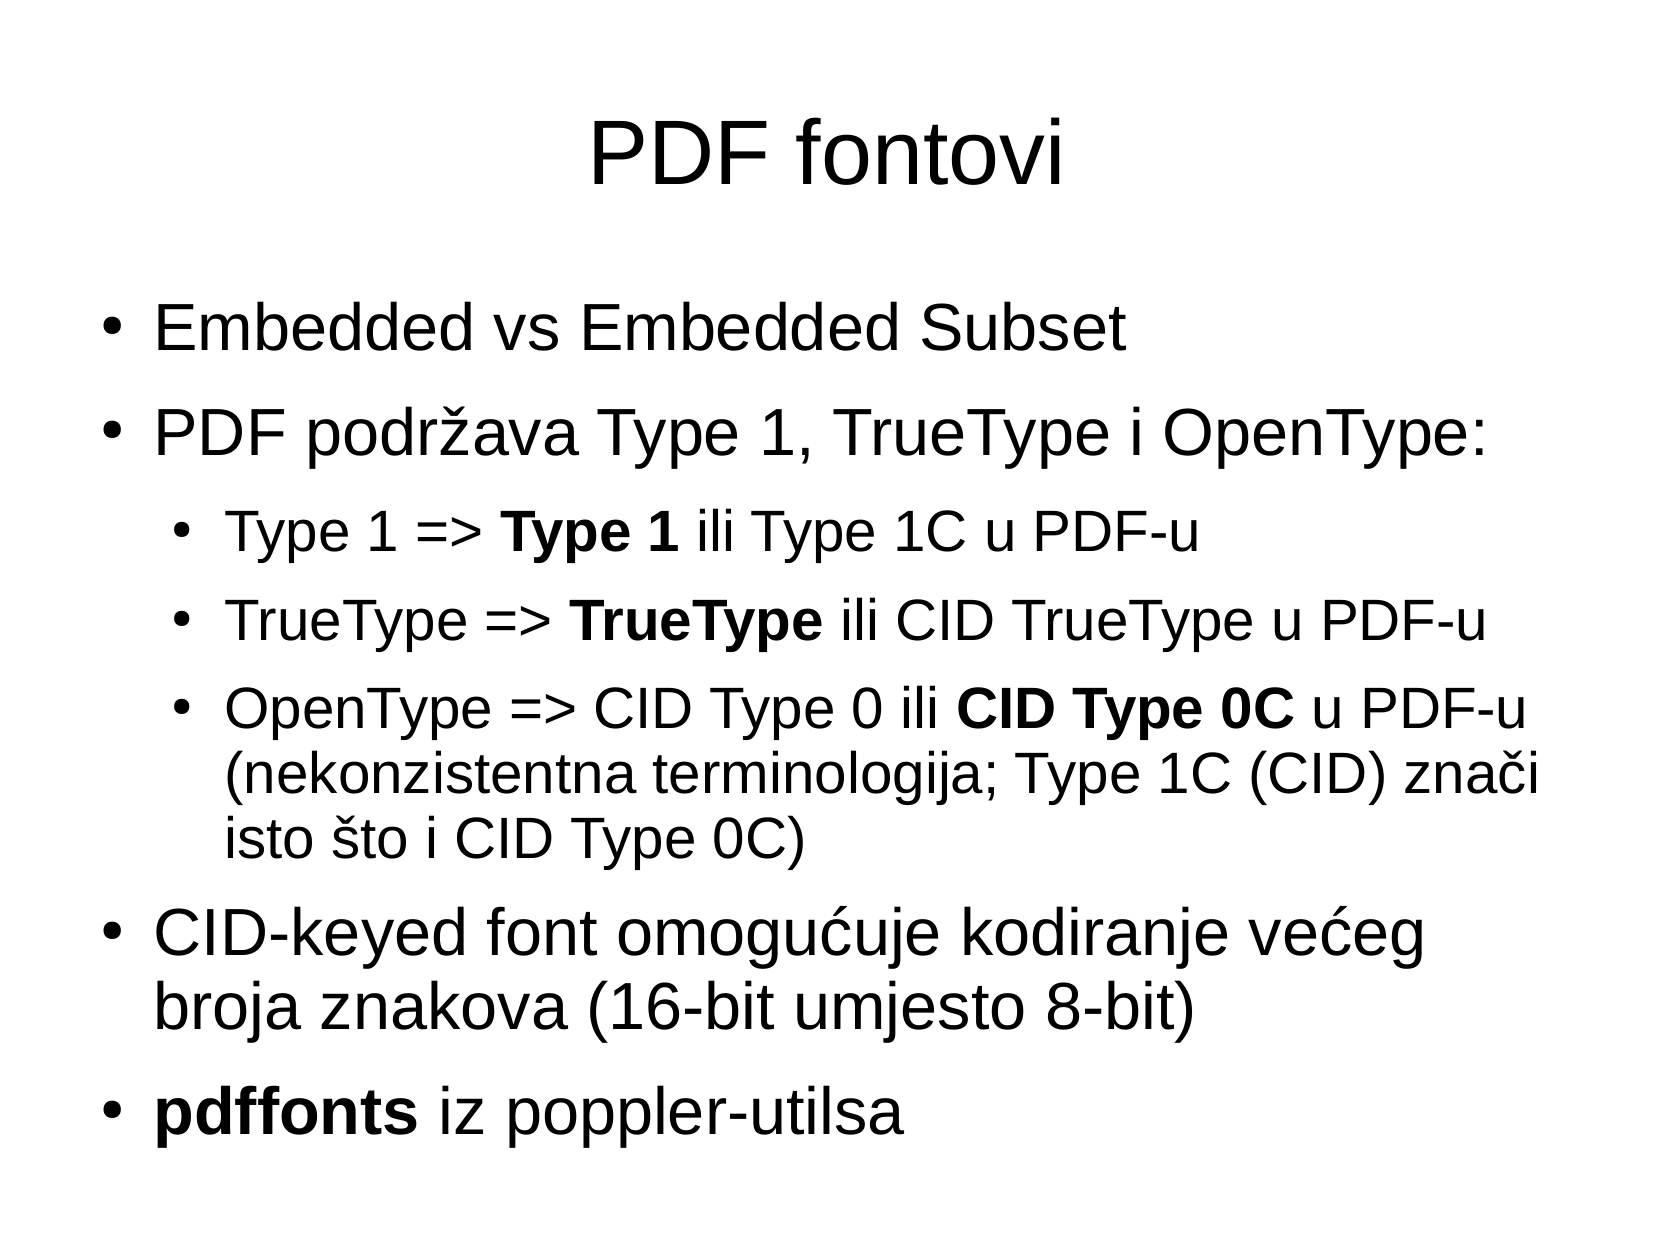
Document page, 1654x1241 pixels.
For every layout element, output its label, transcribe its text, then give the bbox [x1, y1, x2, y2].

list Embedded vs Embedded Subset PDF podržava Type 1, TrueType i OpenType: Type 1 => Type 1 ili Type 1C u PDF-u TrueType => TrueType ili CID TrueType u PDF-u OpenType => CID Type 0 ili CID Type 0C u PDF-u (nekonzistentna terminologija; Type 1C (CID) znači isto što i CID Type 0C) CID-keyed font omogućuje kodiranje većeg broja znakova (16-bit umjesto 8-bit) pdffonts iz poppler-utilsa [82, 290, 1571, 1109]
title PDF fontovi [82, 49, 1571, 257]
